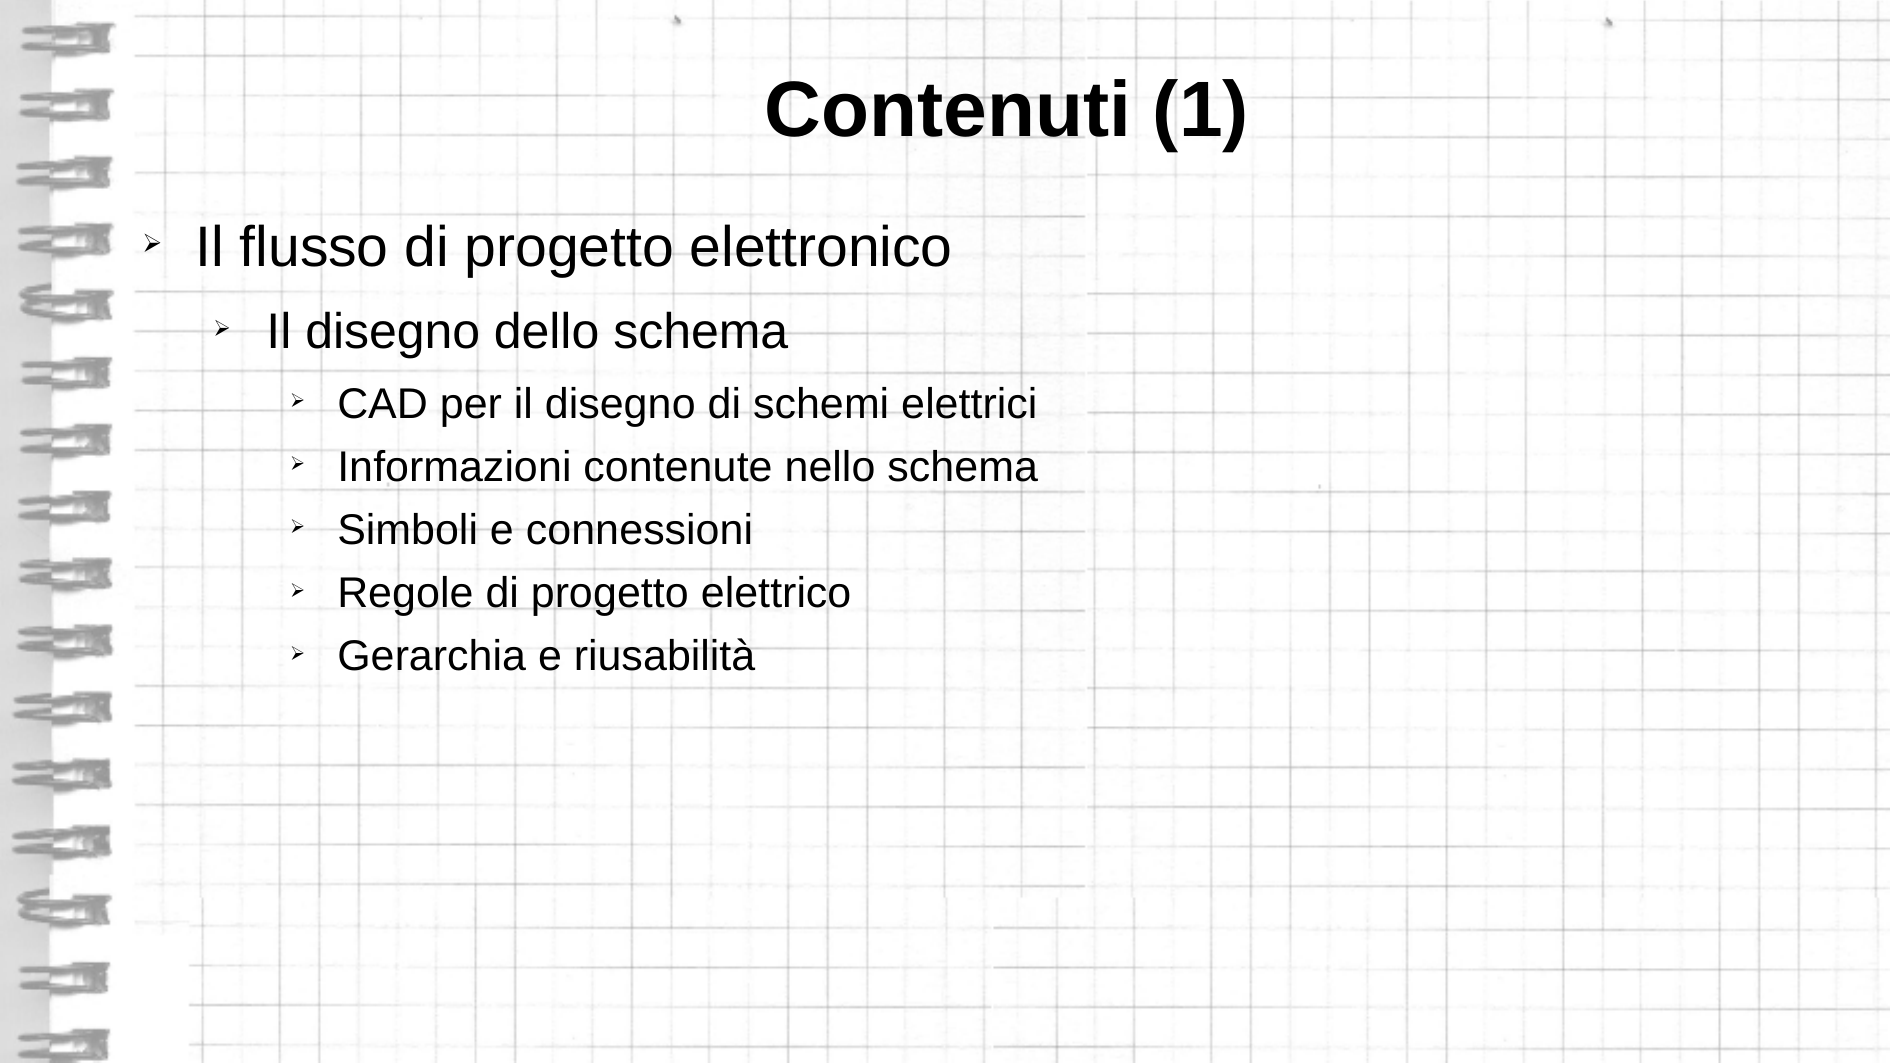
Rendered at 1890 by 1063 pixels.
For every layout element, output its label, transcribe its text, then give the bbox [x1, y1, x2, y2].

picture [0, 0, 1890, 1063]
list Il flusso di progetto elettronico Il disegno dello schema CAD per il disegno di schemi elettrici Informazioni contenute nello schema Simboli e connessioni Regole di progetto elettrico Gerarchia e riusabilità [124, 214, 1890, 1011]
title Contenuti (1) [124, 20, 1890, 198]
